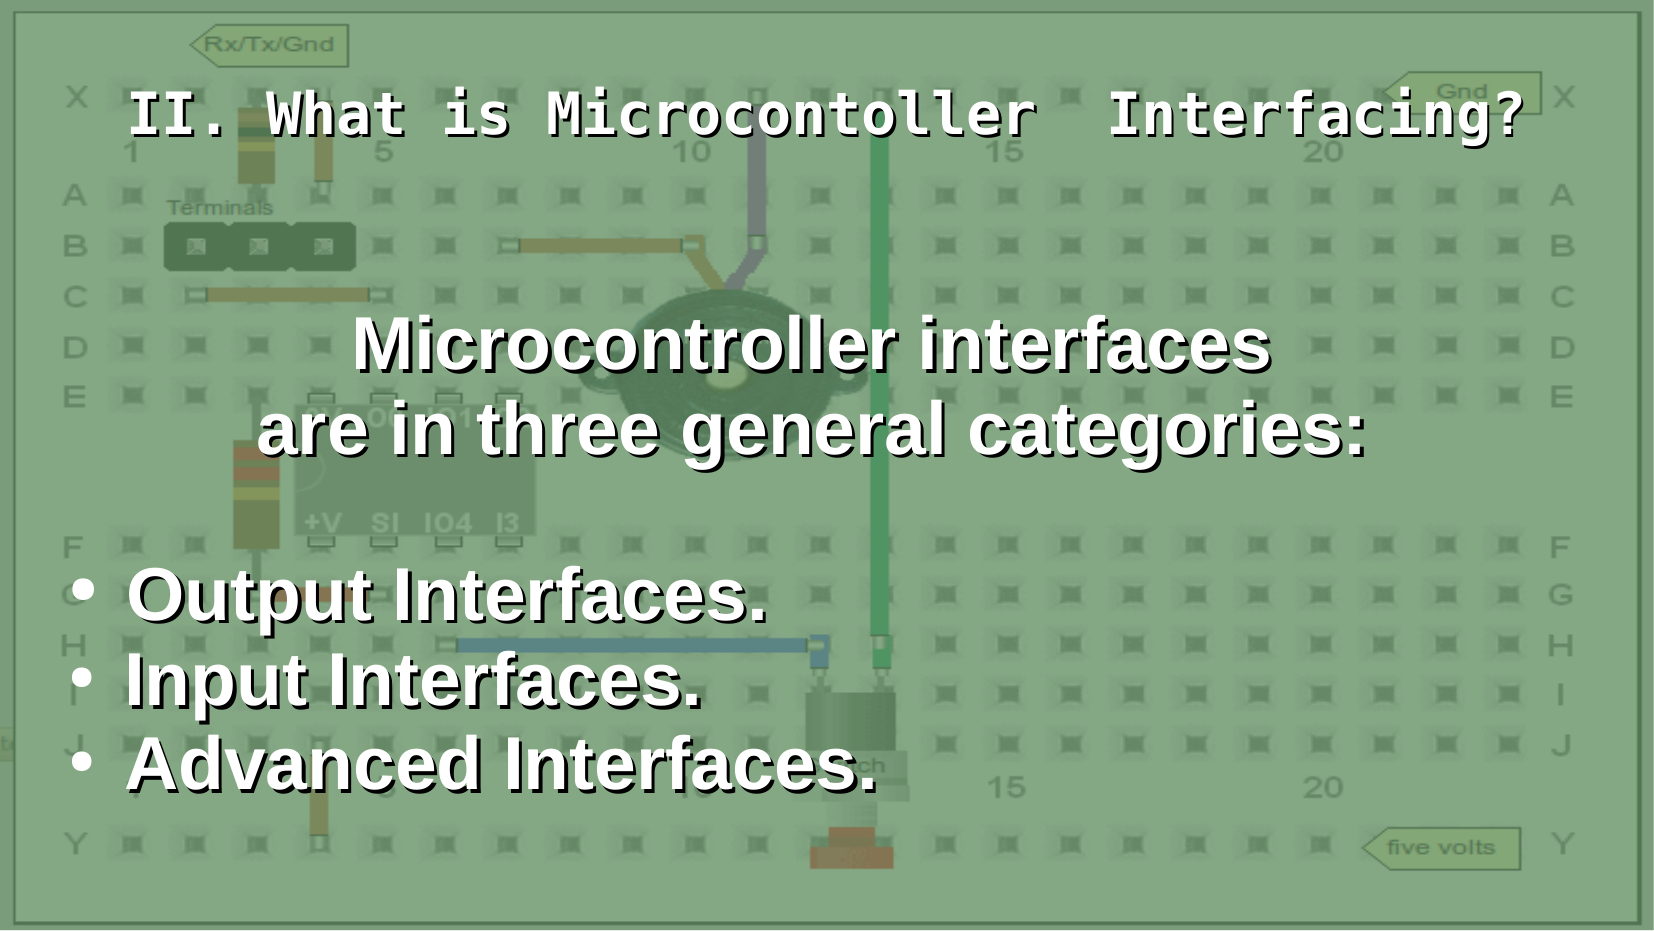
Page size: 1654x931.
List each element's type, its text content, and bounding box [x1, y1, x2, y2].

picture [0, 0, 1654, 931]
text_box [1557, 287, 1561, 827]
text_box Microcontroller interfaces are in three general categories: Output Interfaces. Input Interfaces. Advanced Interfaces. [68, 225, 1557, 883]
title II. What is Microcontoller Interfacing? [82, 28, 1571, 202]
